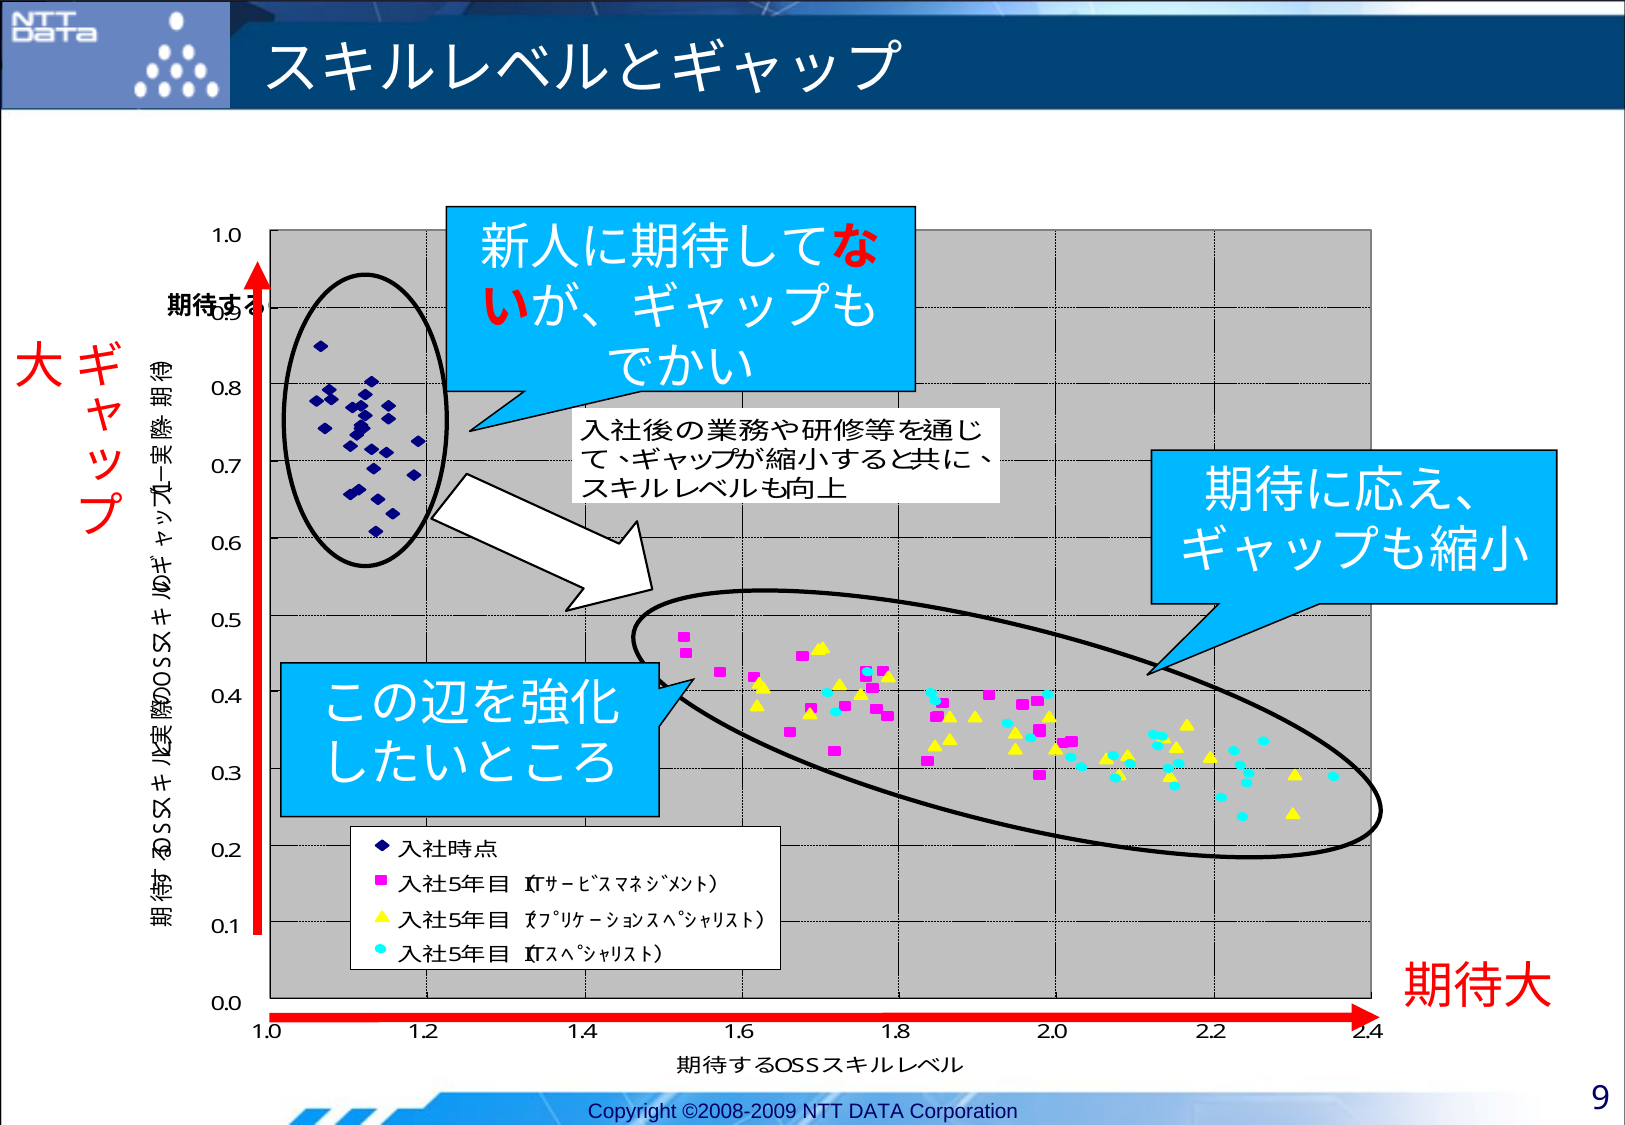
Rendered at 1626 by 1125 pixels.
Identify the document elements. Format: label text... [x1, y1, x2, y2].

picture [0, 0, 1626, 1125]
text_box ギャップ大 [0, 324, 136, 555]
text_box 新人に期待してないが、ギャップもでかい [446, 206, 916, 432]
title スキルレベルとギャップ [246, 15, 1625, 113]
text_box 期待に応え、ギャップも縮小 [1146, 450, 1557, 676]
text_box 期待大 [1388, 946, 1568, 1022]
text_box この辺を強化 したいところ [280, 662, 694, 817]
